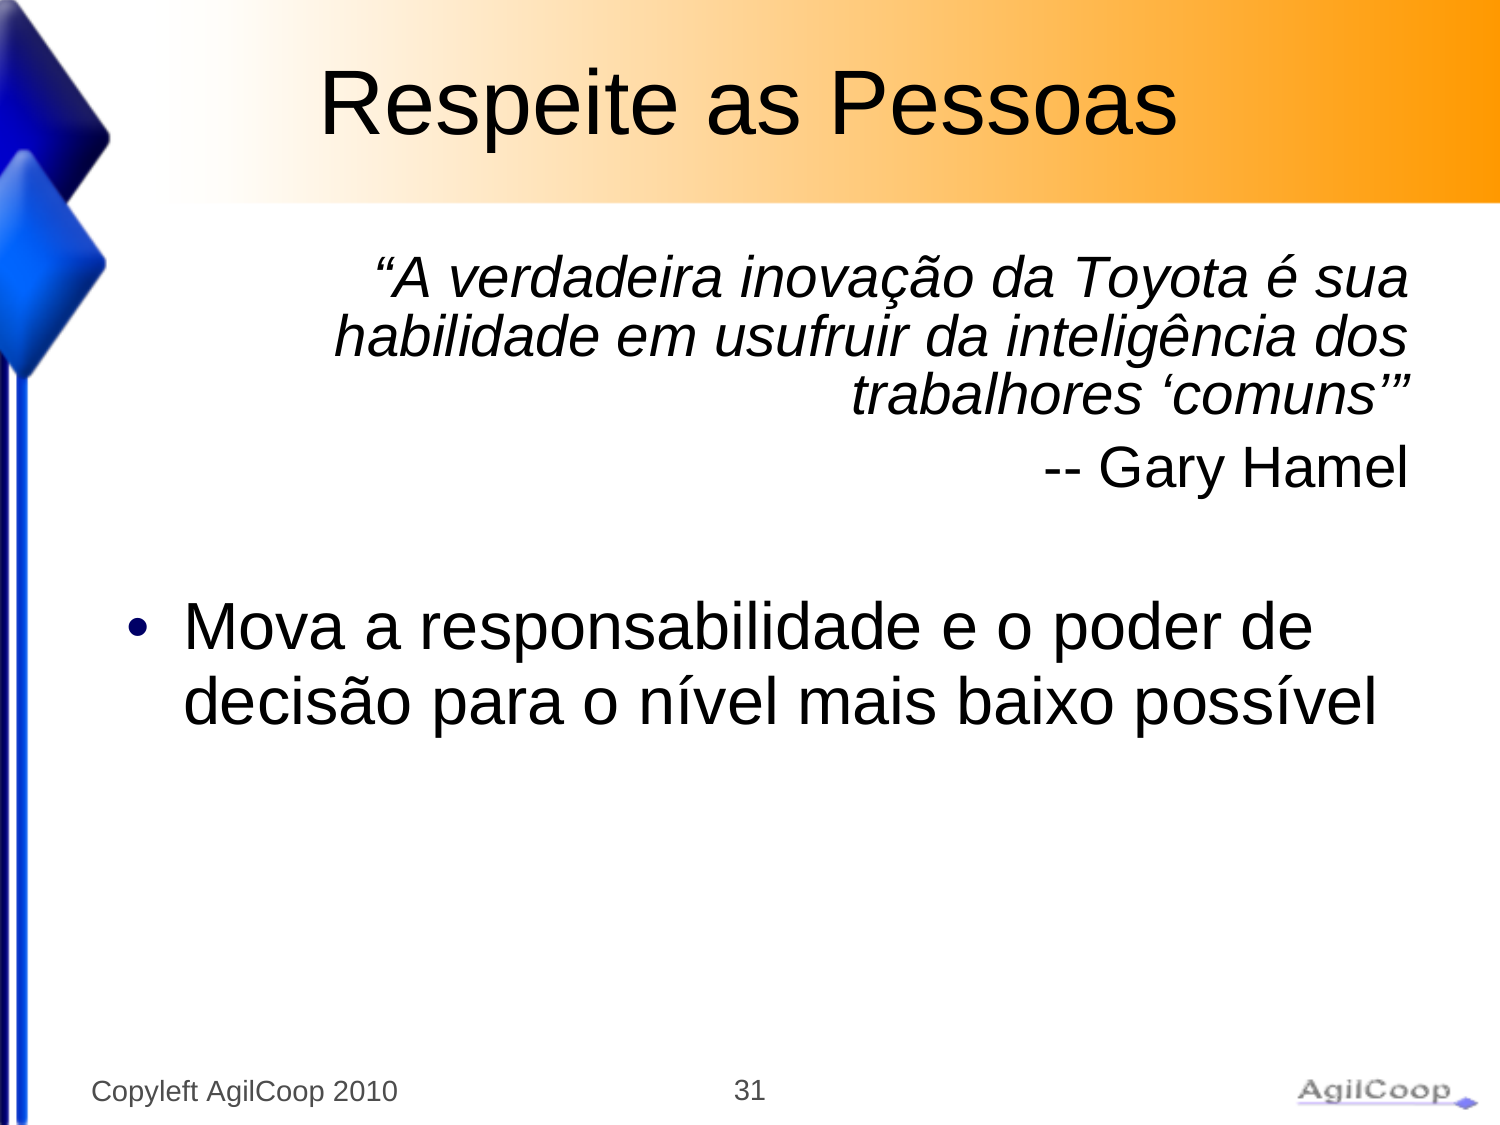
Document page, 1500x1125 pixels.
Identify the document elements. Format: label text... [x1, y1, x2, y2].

list “A verdadeira inovação da Toyota é sua habilidade em usufruir da inteligência dos trabalhores ‘comuns’” -- Gary Hamel Mova a responsabilidade e o poder de decisão para o nível mais baixo possível [112, 243, 1425, 1006]
title Respeite as Pessoas [75, 8, 1426, 197]
picture [0, 0, 1500, 1125]
